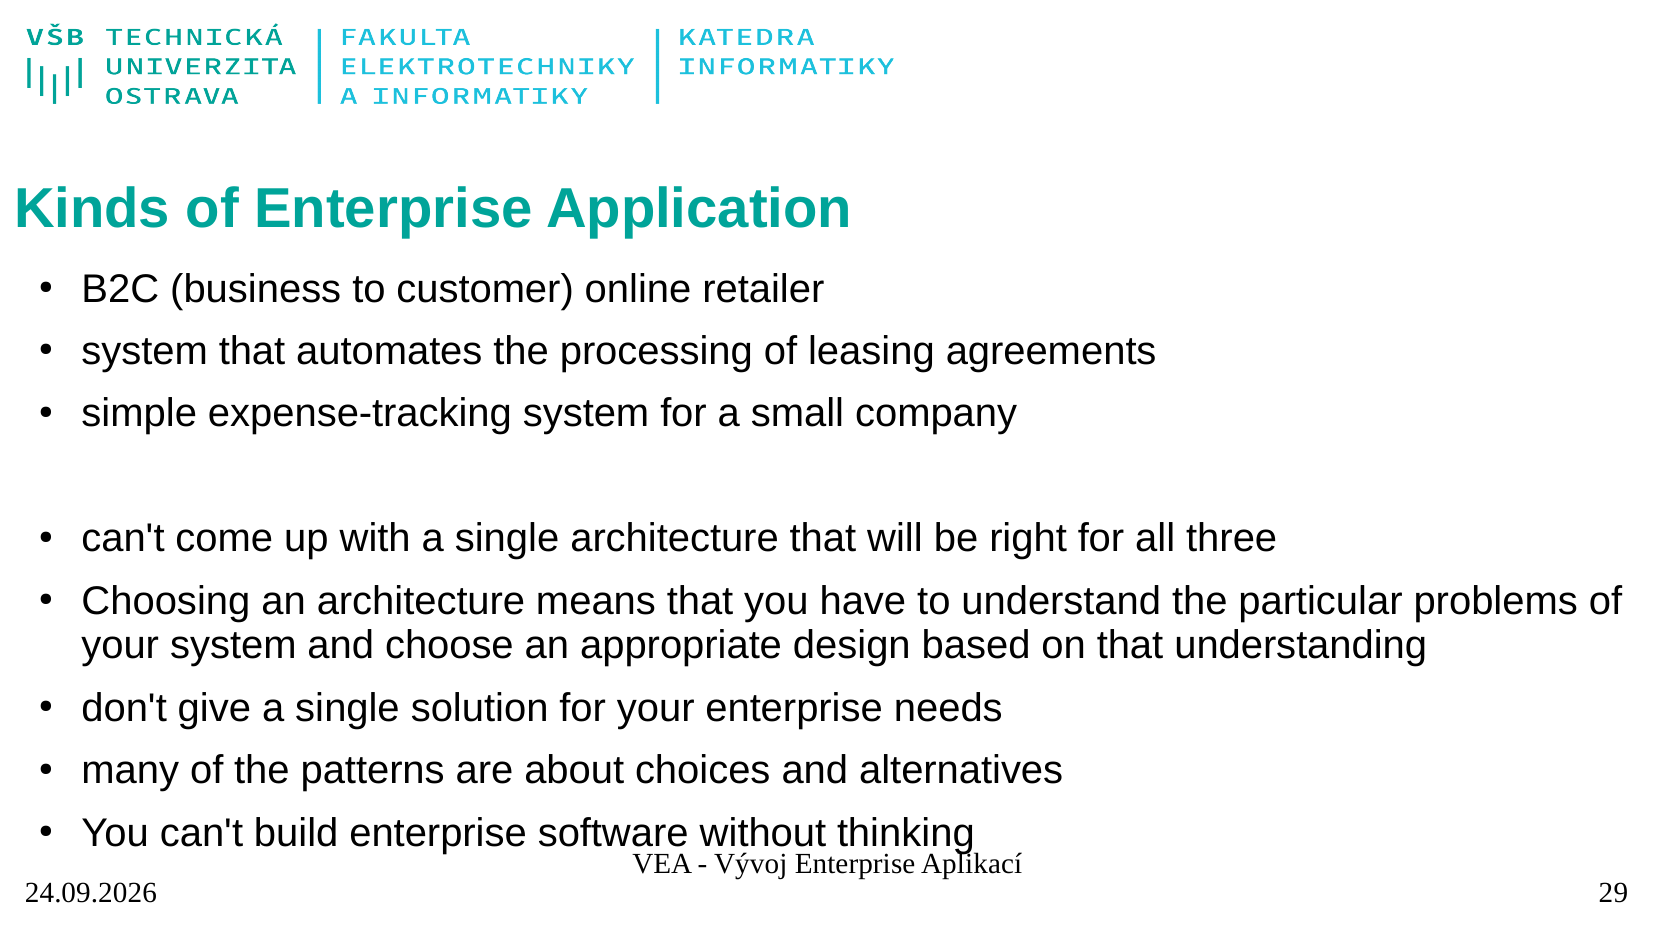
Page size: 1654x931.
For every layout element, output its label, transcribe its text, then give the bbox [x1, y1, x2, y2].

list B2C (business to customer) online retailer system that automates the processing of leasing agreements simple expense-tracking system for a small company can't come up with a single architecture that will be right for all three Choosing an architecture means that you have to understand the particular problems of your system and choose an appropriate design based on that understanding don't give a single solution for your enterprise needs many of the patterns are about choices and alternatives You can't build enterprise software without thinking [24, 265, 1629, 860]
picture [26, 23, 894, 104]
title Kinds of Enterprise Application [14, 124, 1619, 240]
